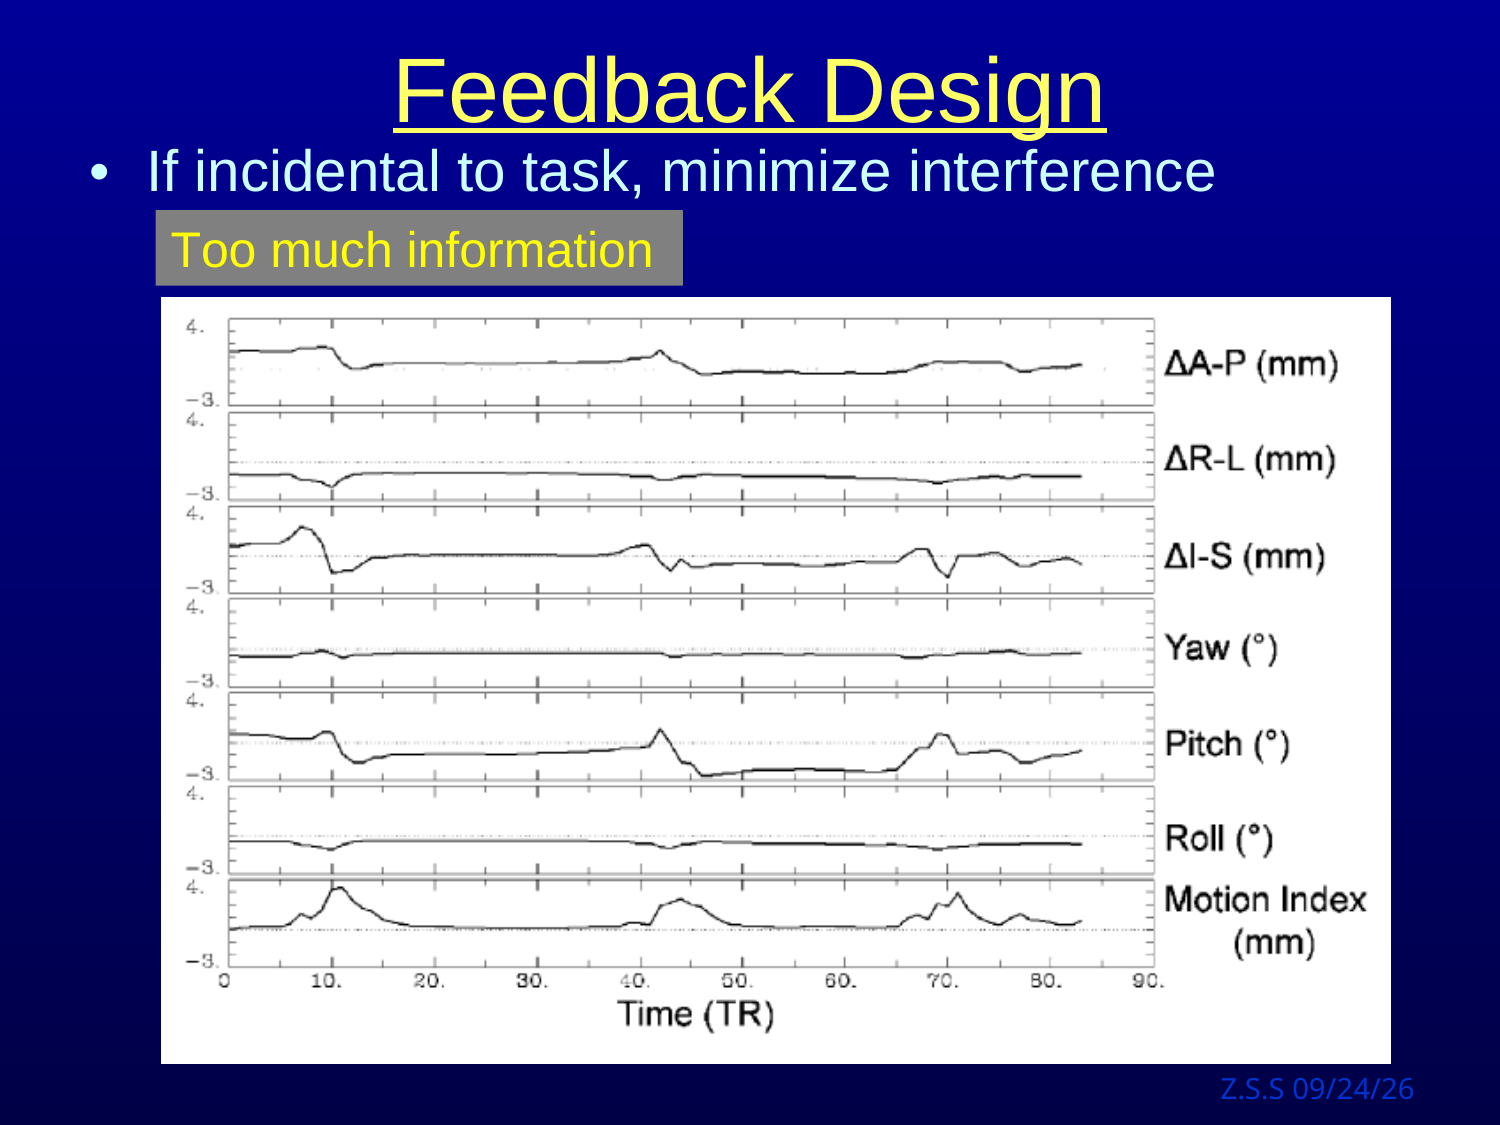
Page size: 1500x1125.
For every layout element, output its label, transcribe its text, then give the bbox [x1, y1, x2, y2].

picture [161, 297, 1391, 1064]
title Feedback Design [75, 28, 1426, 131]
text_box Too much information [155, 210, 683, 286]
list If incidental to task, minimize interference [75, 131, 1426, 874]
